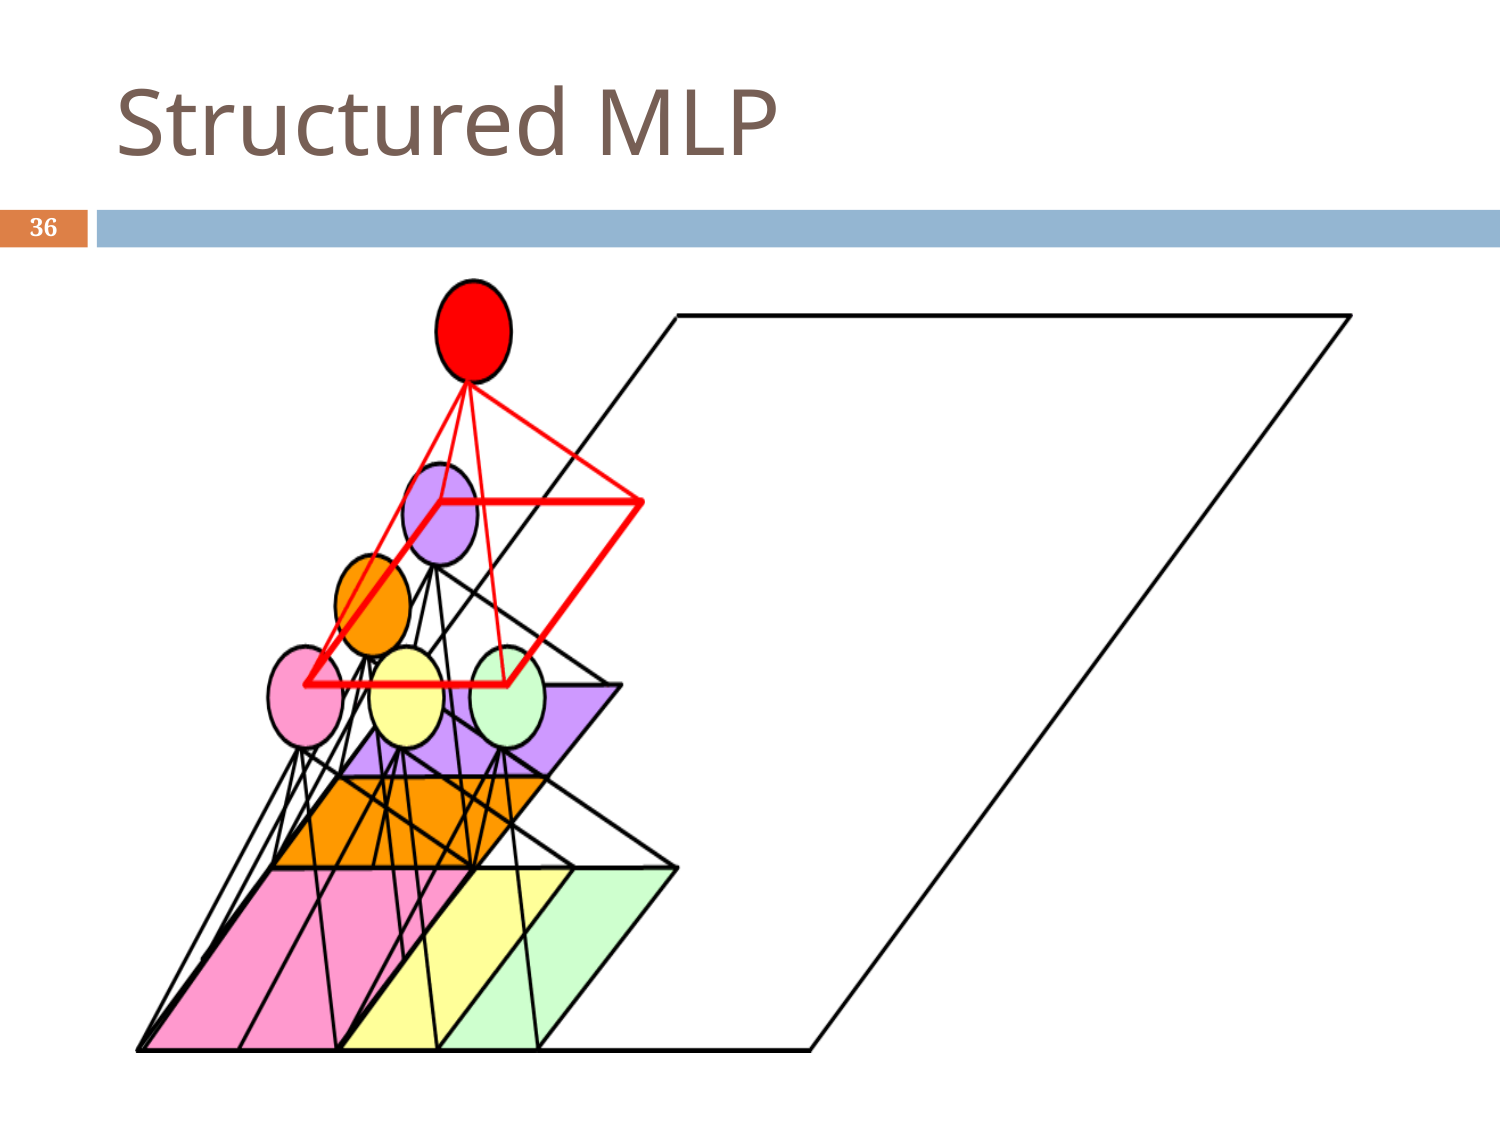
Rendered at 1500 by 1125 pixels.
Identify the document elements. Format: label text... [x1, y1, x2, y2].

picture [135, 278, 1353, 1053]
title Structured MLP [100, 37, 1438, 201]
text_box <number> [0, 208, 88, 249]
